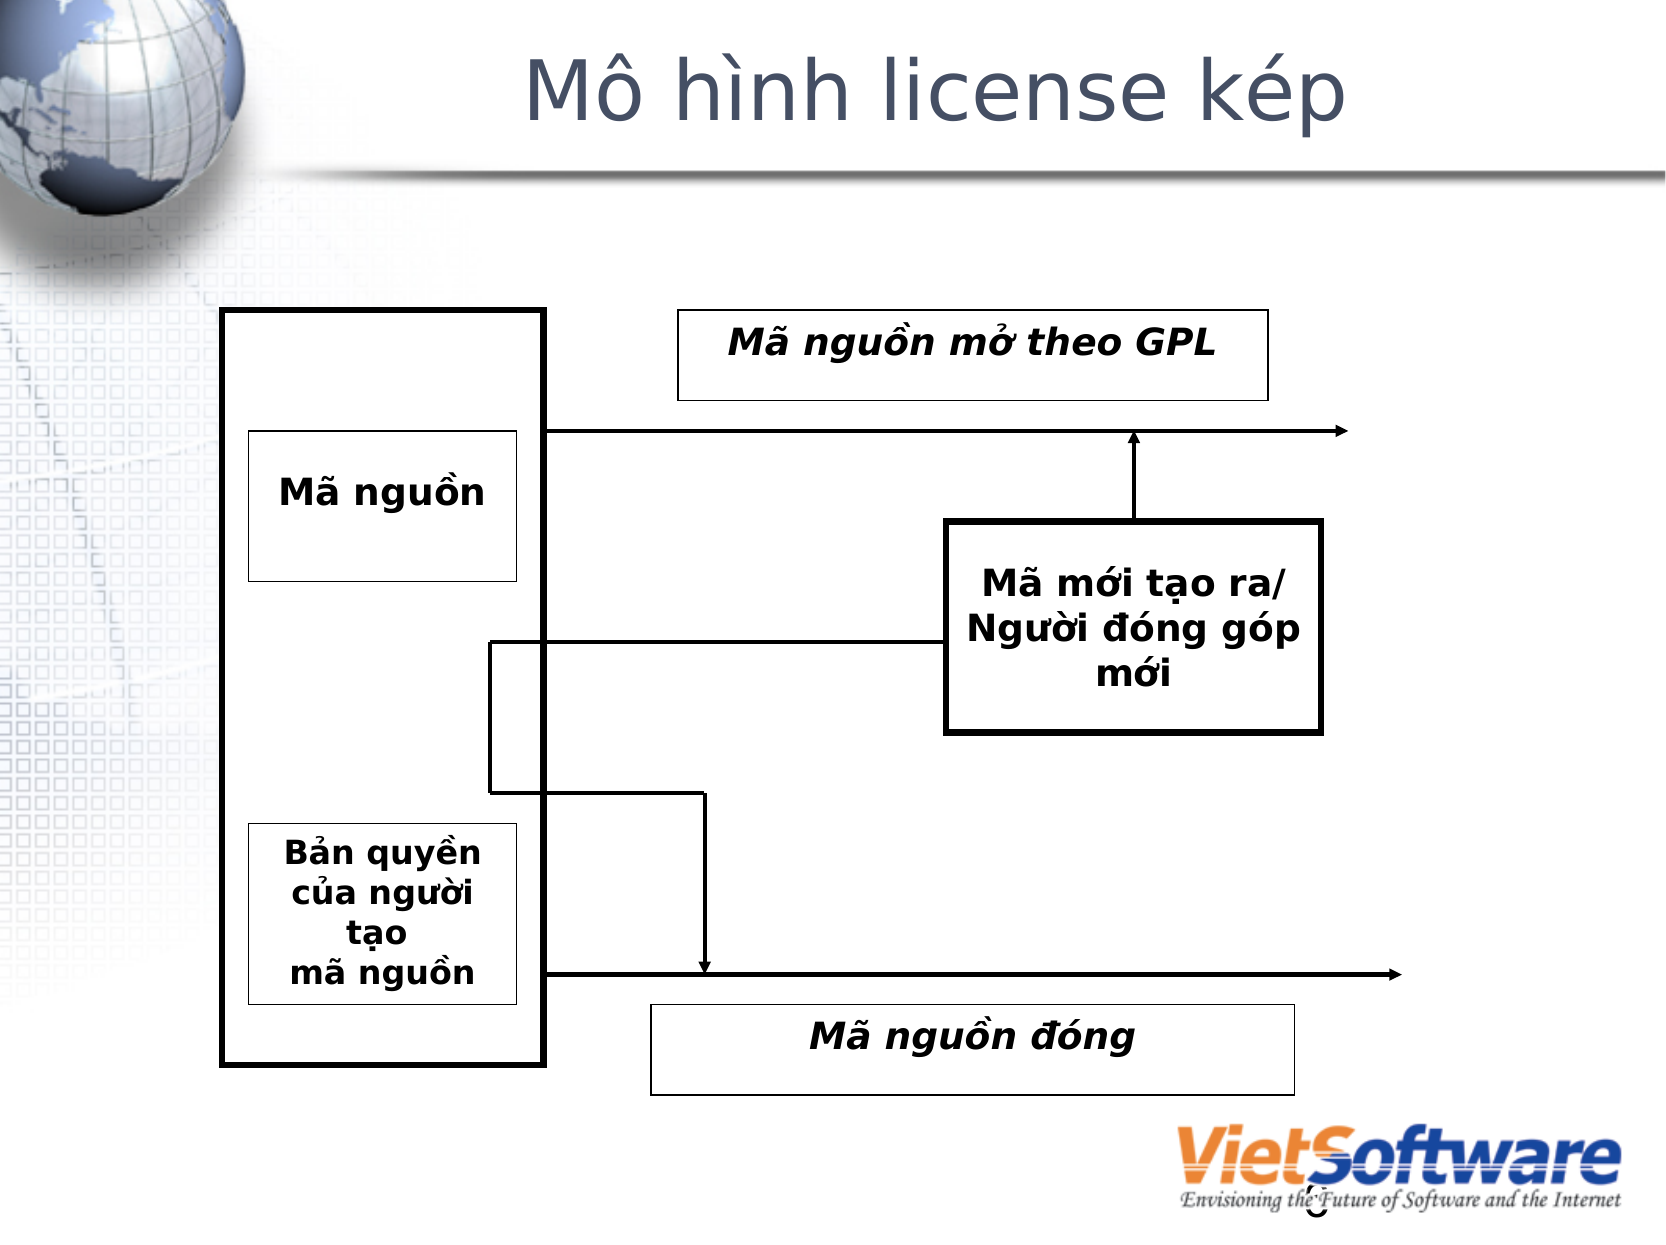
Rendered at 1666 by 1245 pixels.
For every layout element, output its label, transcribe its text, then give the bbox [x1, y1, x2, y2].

text_box [221, 310, 544, 1065]
text_box [492, 644, 544, 791]
text_box Bản quyền của người tạo mã nguồn [248, 823, 517, 1005]
picture [0, 0, 1666, 1245]
text_box Mã nguồn [248, 430, 517, 582]
text_box Mã nguồn mở theo GPL [677, 310, 1268, 401]
text_box Mã nguồn đóng [650, 1004, 1295, 1095]
title Mô hình license kép [295, 12, 1578, 163]
text_box Mã mới tạo ra/ Người đóng góp mới [946, 521, 1322, 733]
